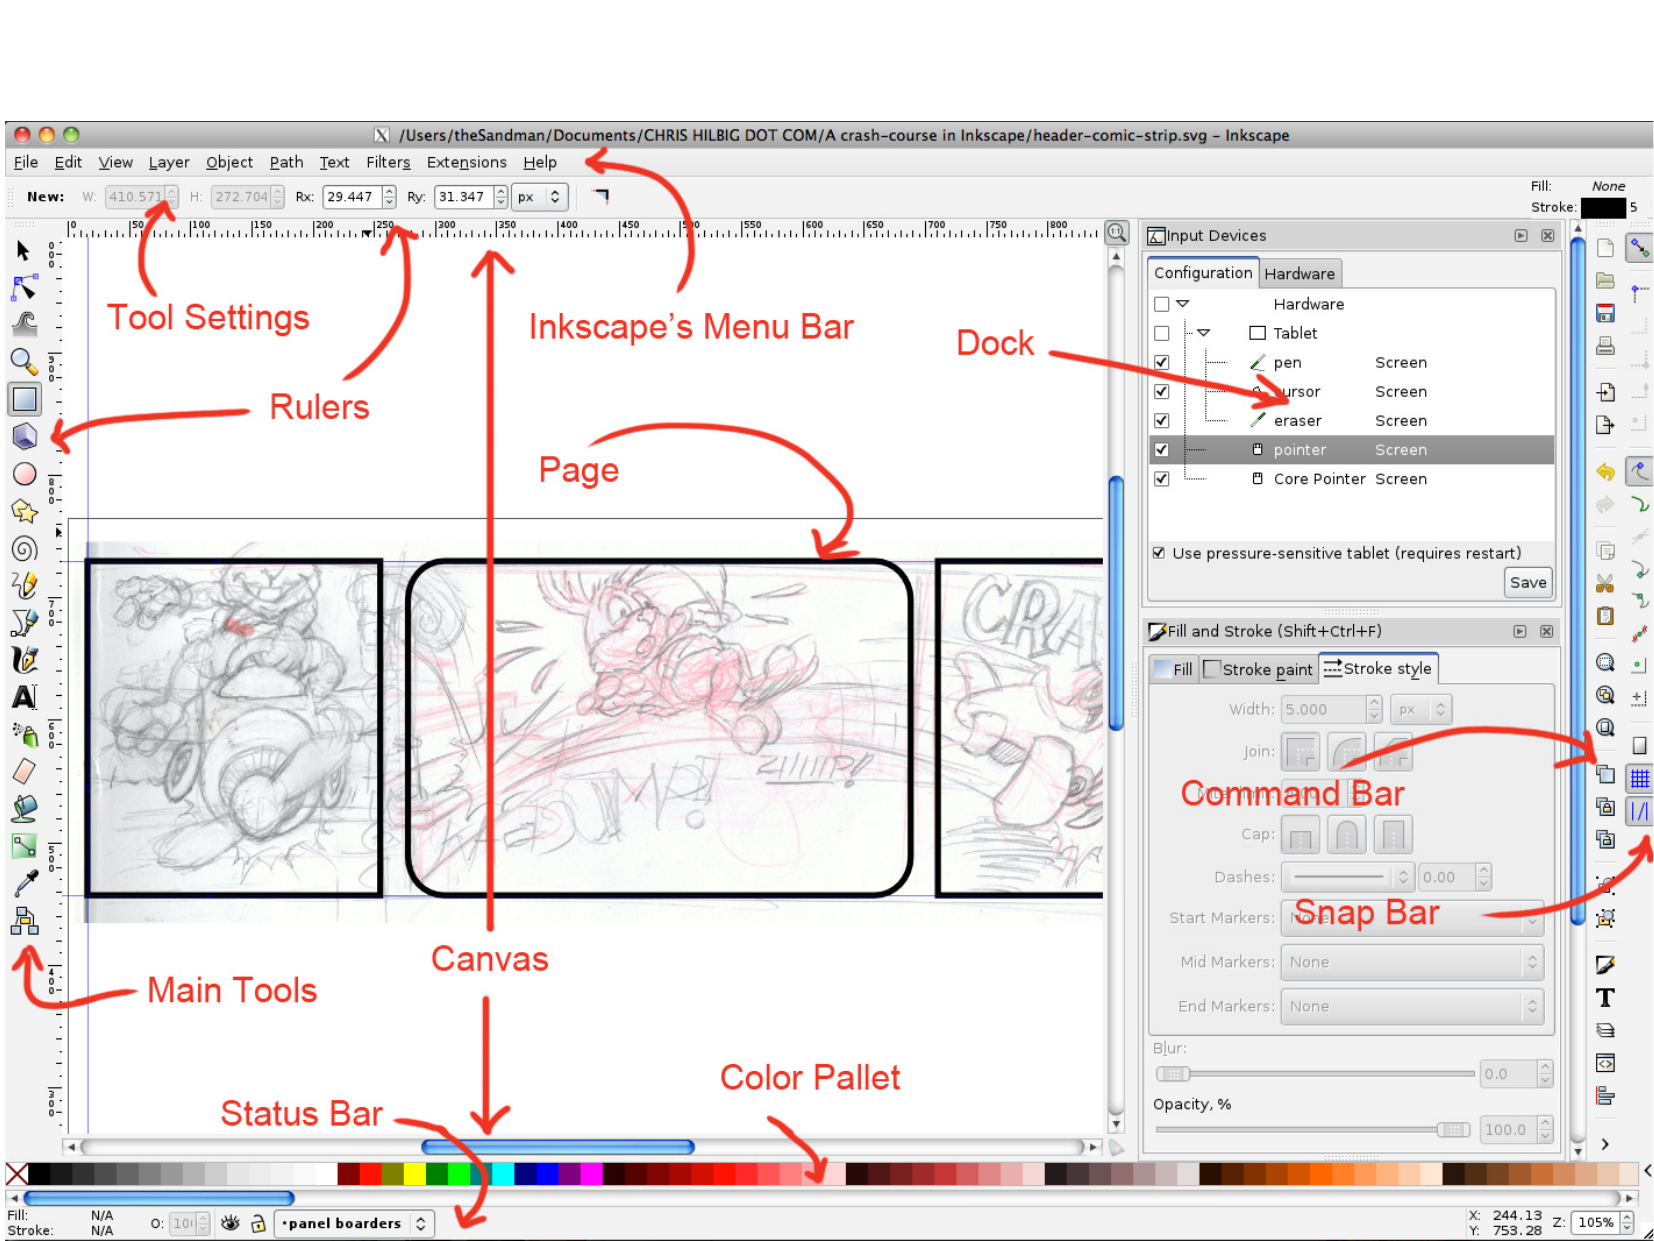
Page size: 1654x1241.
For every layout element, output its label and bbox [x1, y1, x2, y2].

picture [5, 121, 1654, 1241]
